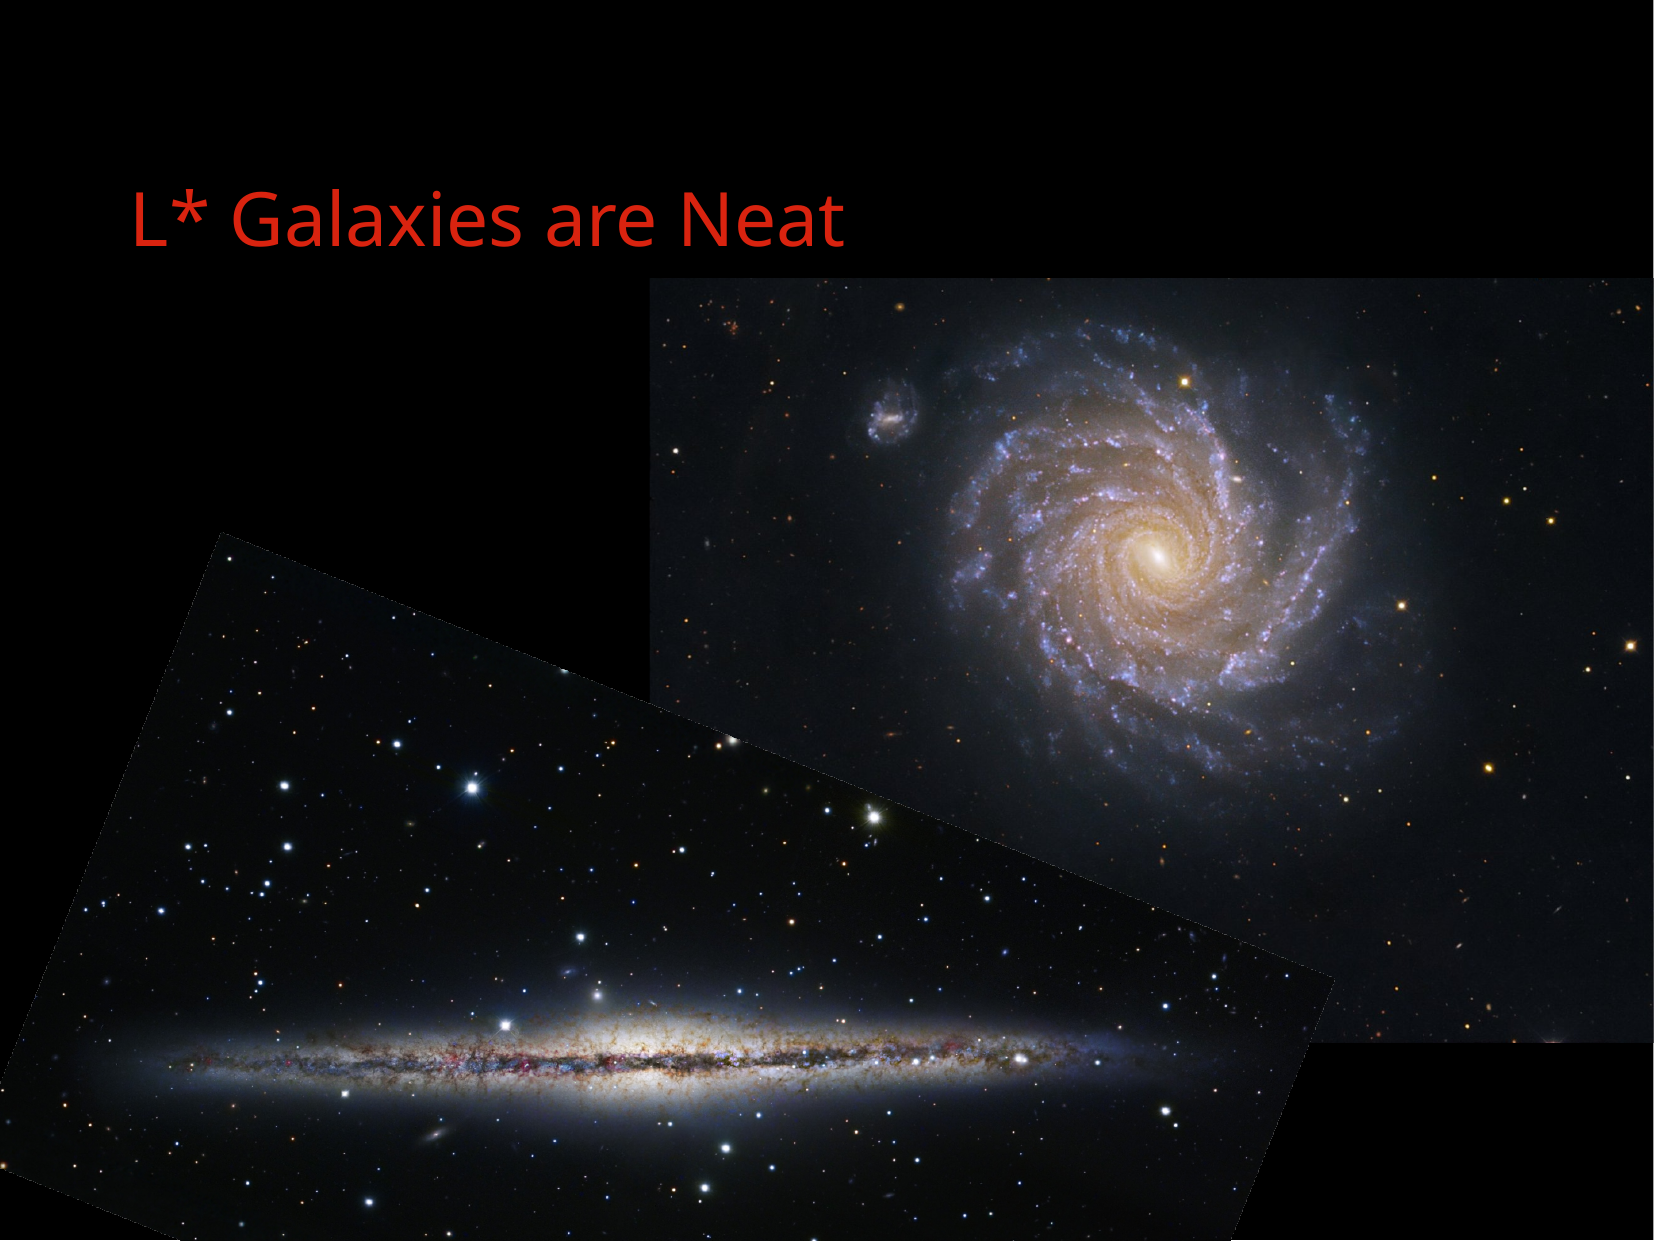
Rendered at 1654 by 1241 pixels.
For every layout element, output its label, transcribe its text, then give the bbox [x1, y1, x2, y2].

title L* Galaxies are Neat [129, 153, 1518, 281]
picture [0, 278, 1654, 1241]
